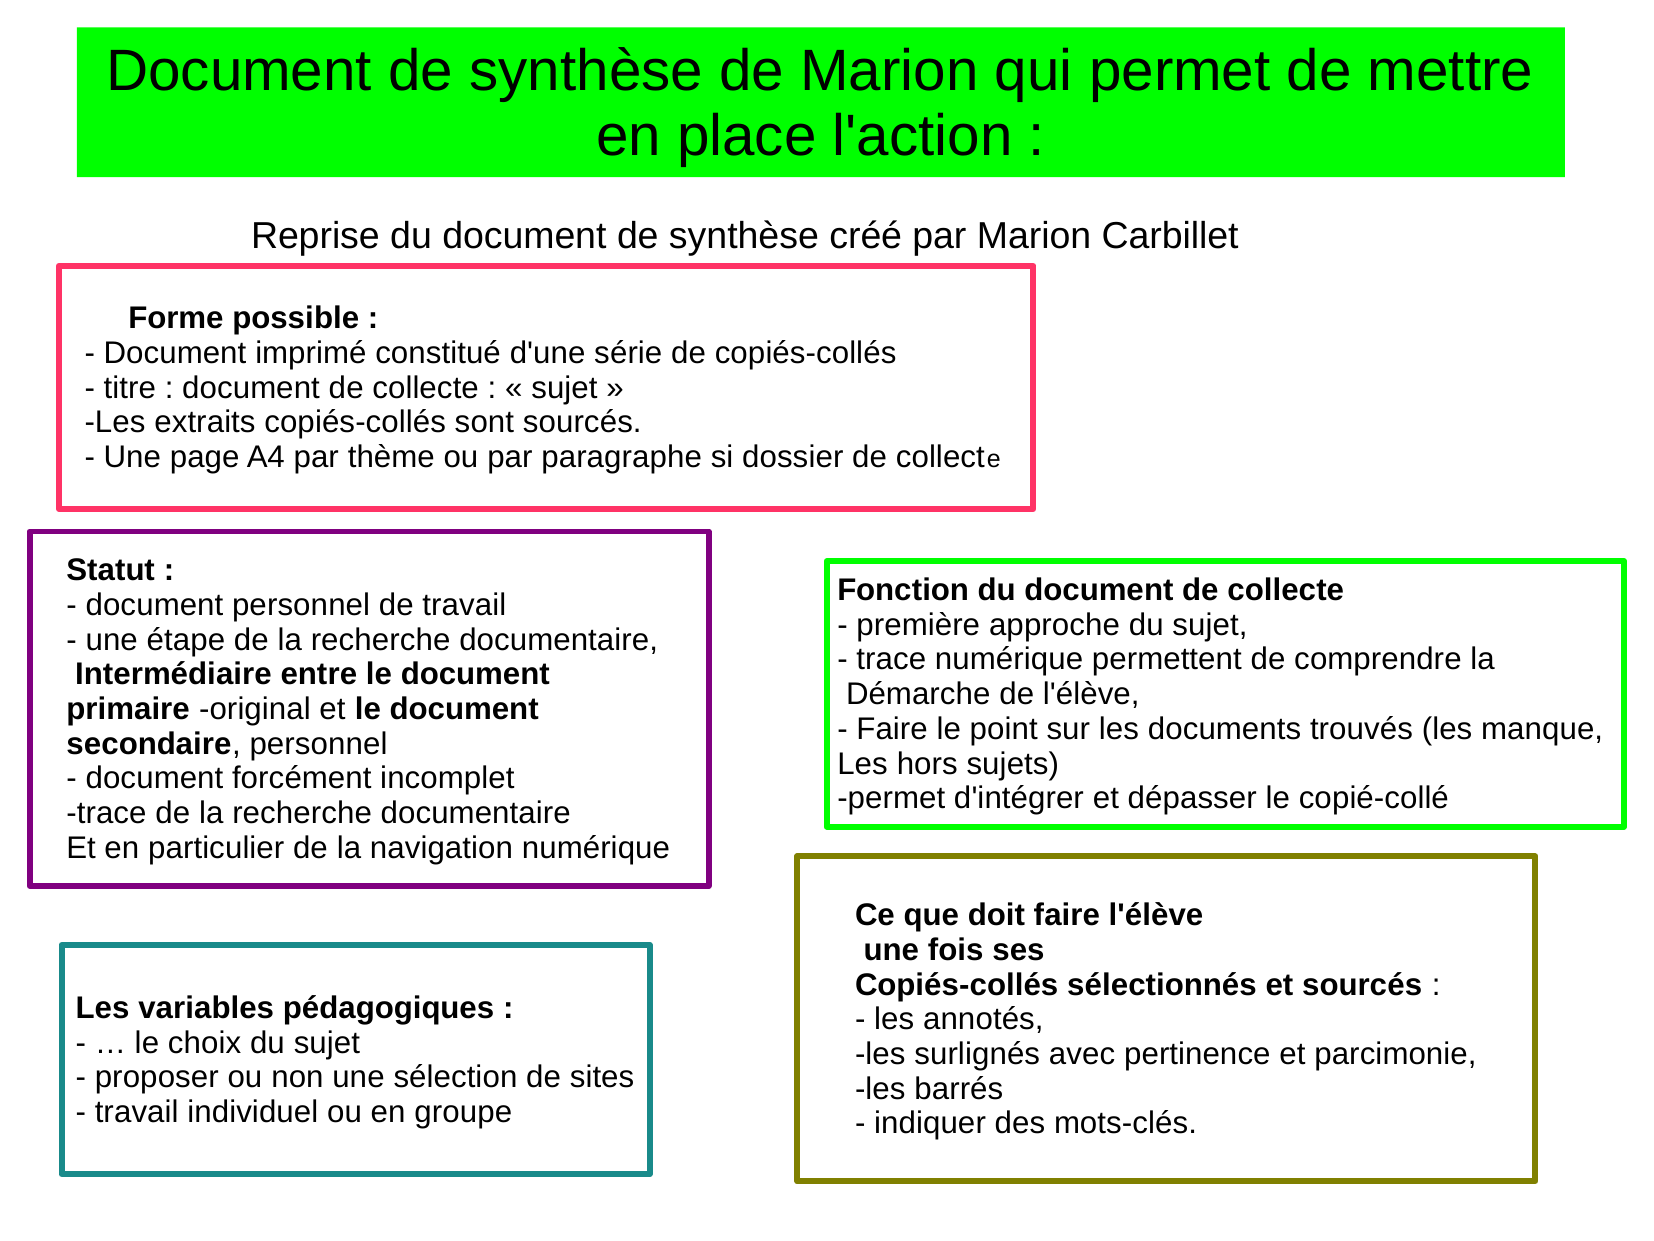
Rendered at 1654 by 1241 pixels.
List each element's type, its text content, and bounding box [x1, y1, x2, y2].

title Document de synthèse de Marion qui permet de mettre en place l'action : [76, 27, 1565, 178]
text_box Ce que doit faire l'élève une fois ses Copiés-collés sélectionnés et sourcés : - les annotés, -les surlignés avec pertinence et parcimonie, -les barrés - indiquer des mots-clés. [797, 856, 1536, 1182]
text_box Forme possible : - Document imprimé constitué d'une série de copiés-collés - titre : document de collecte : « sujet » -Les extraits copiés-collés sont sourcés. - Une page A4 par thème ou par paragraphe si dossier de collecte [58, 265, 1034, 509]
text_box Statut : - document personnel de travail - une étape de la recherche documentaire, Intermédiaire entre le document primaire -original et le document secondaire, personnel - document forcément incomplet -trace de la recherche documentaire Et en particulier de la navigation numérique [29, 531, 709, 886]
text_box Fonction du document de collecte - première approche du sujet, - trace numérique permettent de comprendre la Démarche de l'élève, - Faire le point sur les documents trouvés (les manque, Les hors sujets) -permet d'intégrer et dépasser le copié-collé [826, 561, 1625, 827]
text_box Reprise du document de synthèse créé par Marion Carbillet [236, 206, 1300, 264]
text_box Les variables pédagogiques : - … le choix du sujet - proposer ou non une sélection de sites - travail individuel ou en groupe [61, 944, 650, 1175]
